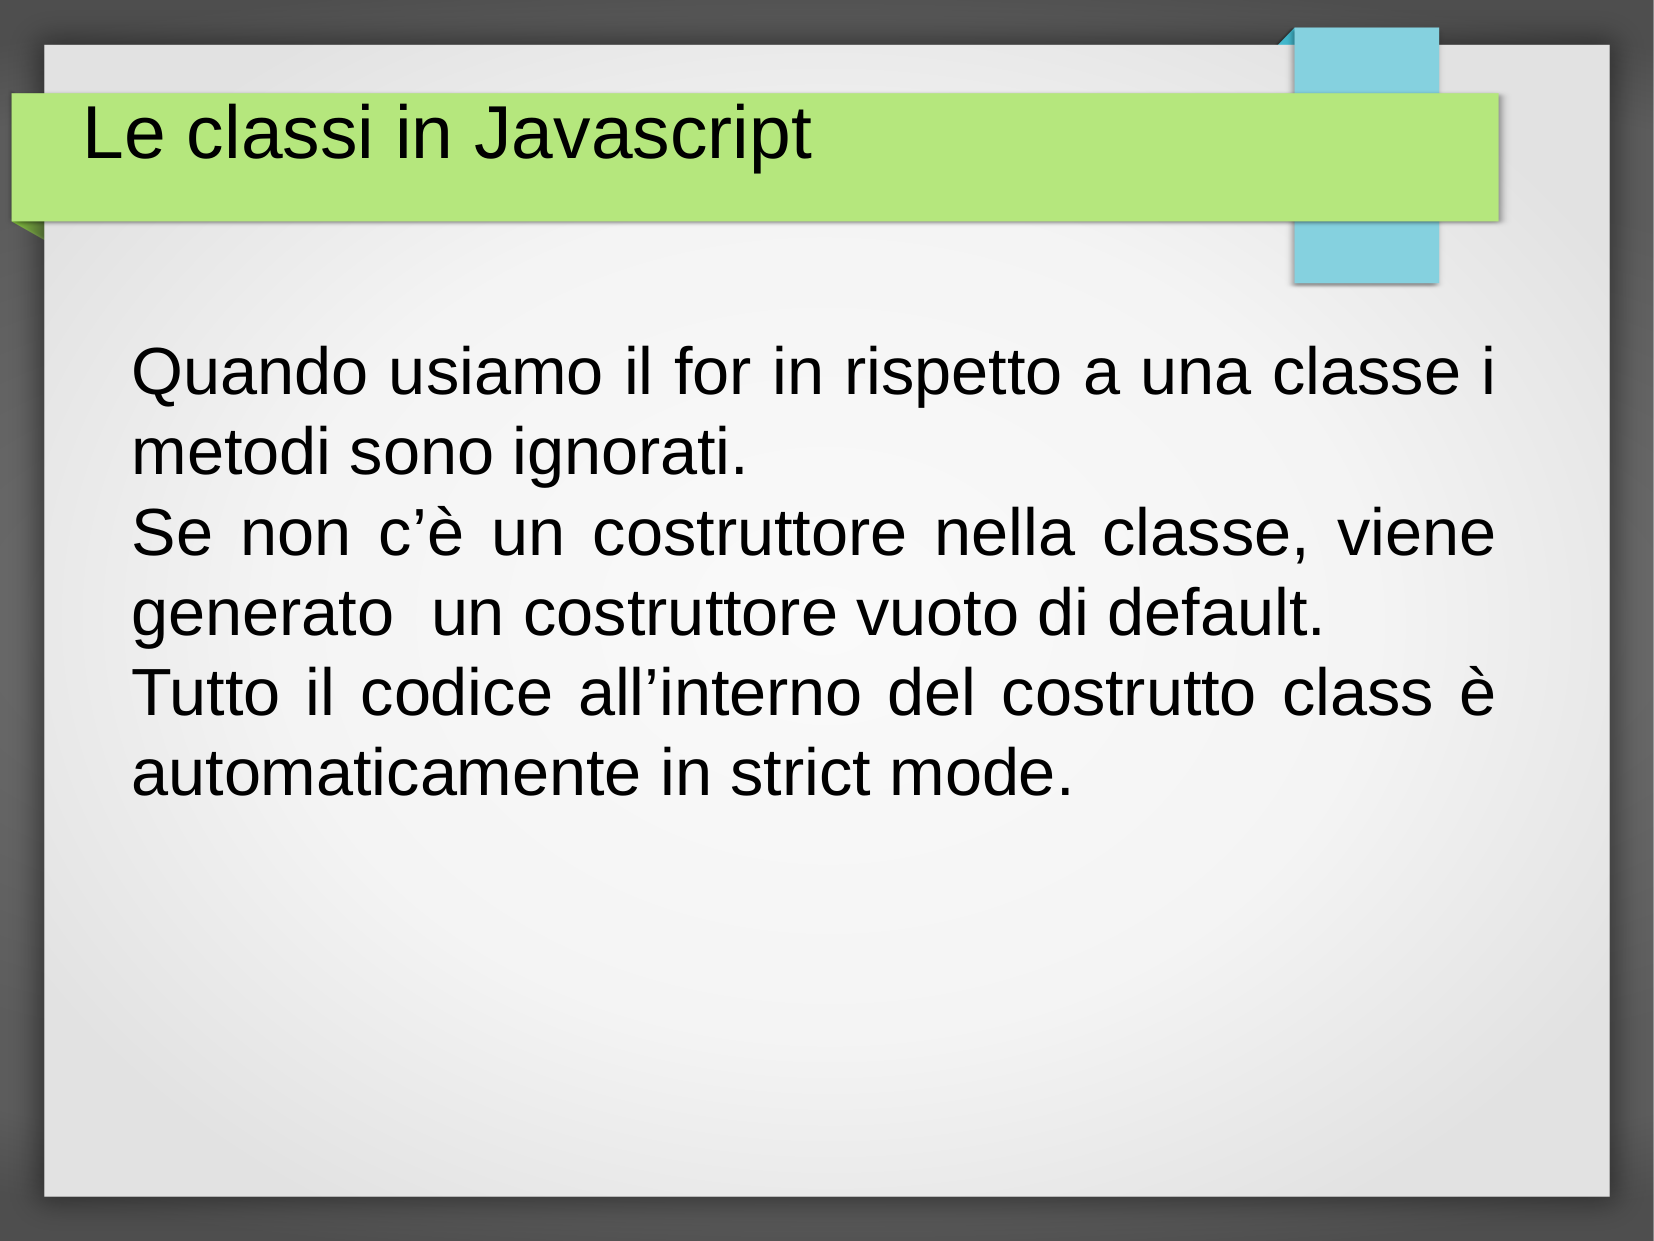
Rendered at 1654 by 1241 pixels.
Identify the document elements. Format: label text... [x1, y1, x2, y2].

subtitle Quando usiamo il for in rispetto a una classe i metodi sono ignorati. Se non c’è un costruttore nella classe, viene generato un costruttore vuoto di default. Tutto il codice all’interno del costrutto class è automaticamente in strict mode. [70, 248, 1560, 1144]
picture [0, 0, 1654, 1241]
title Le classi in Javascript [82, 44, 1489, 213]
